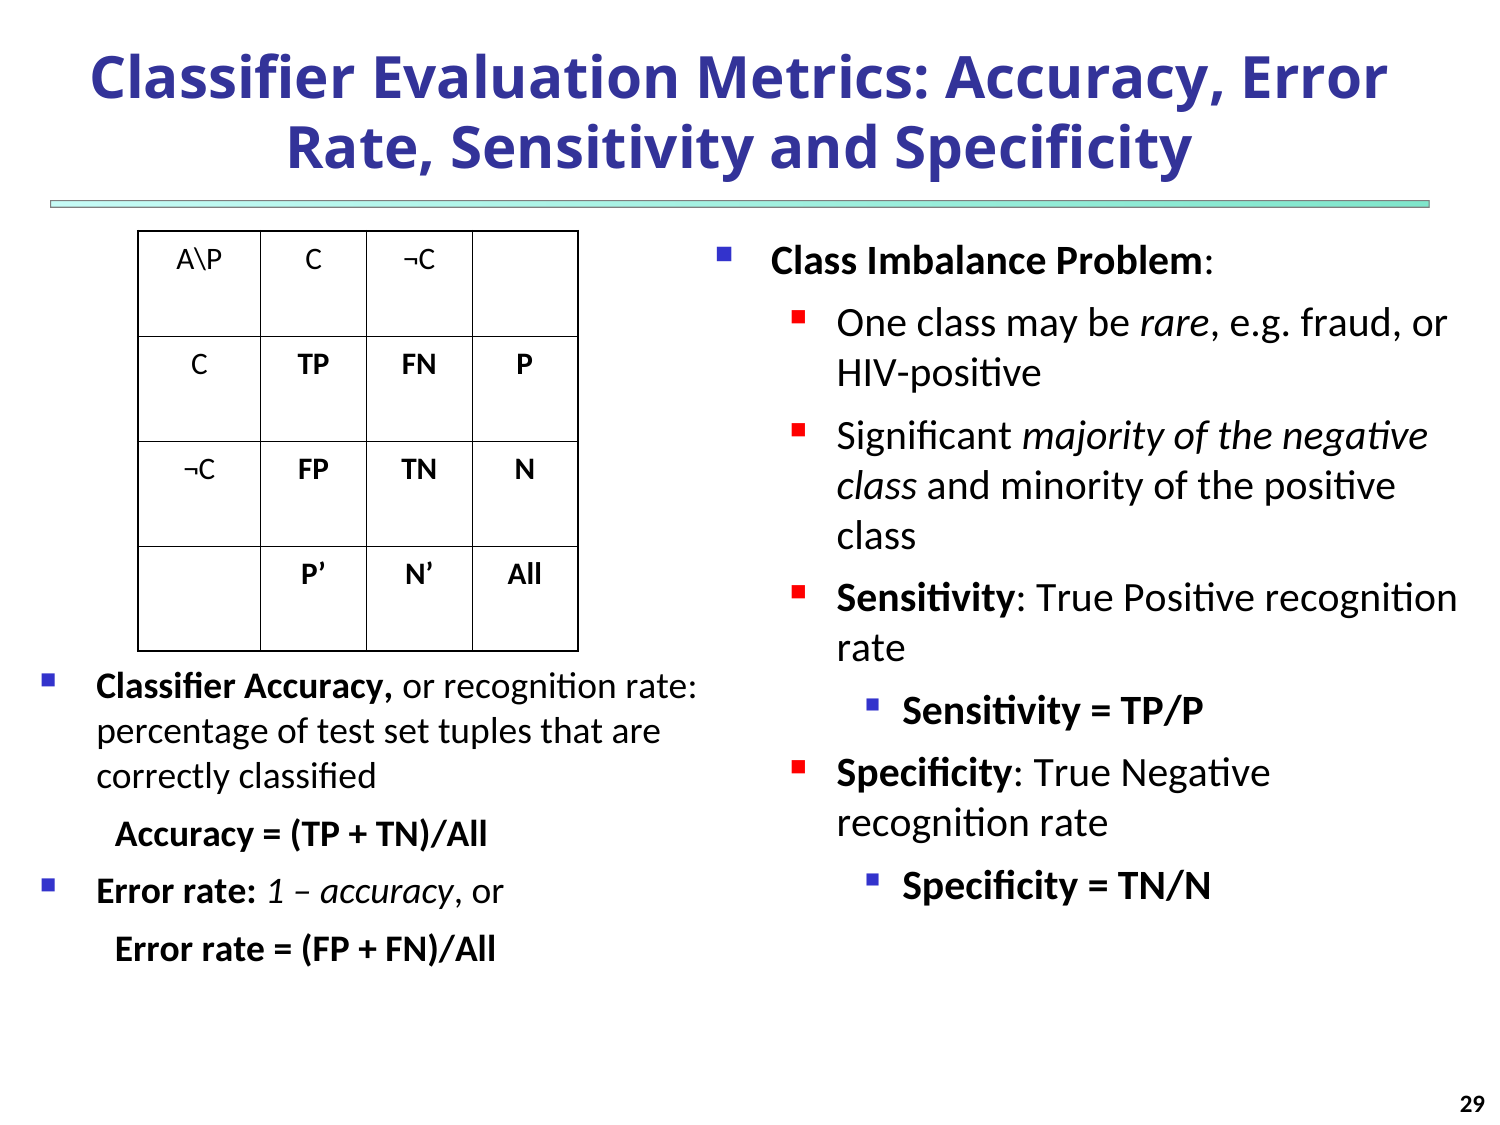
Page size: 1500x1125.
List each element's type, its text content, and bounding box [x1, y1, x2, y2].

table_cell N [473, 442, 577, 546]
text_box <number> [1187, 1062, 1500, 1125]
text_box Class Imbalance Problem: One class may be rare, e.g. fraud, or HIV-positive Significant majority of the negative class and minority of the positive class Sensitivity: True Positive recognition rate Sensitivity = TP/P Specificity: True Negative recognition rate Specificity = TN/N [699, 224, 1476, 1063]
table_cell P [473, 337, 577, 441]
table_cell FN [367, 337, 472, 441]
list Classifier Accuracy, or recognition rate: percentage of test set tuples that are correctly classified Accuracy = (TP + TN)/All Error rate: 1 – accuracy, or Error rate = (FP + FN)/All [24, 653, 801, 1125]
table_header C [261, 232, 366, 336]
table_cell TP [261, 337, 366, 441]
table_cell P’ [261, 547, 366, 650]
table_cell TN [367, 442, 472, 546]
table_cell All [473, 547, 577, 650]
table_header [473, 232, 577, 336]
table_cell FP [261, 442, 366, 546]
table_header A\P [139, 232, 260, 336]
table_header ¬C [367, 232, 472, 336]
table_cell C [139, 337, 260, 441]
table_cell N’ [367, 547, 472, 650]
table_cell ¬C [139, 442, 260, 546]
table_cell [139, 547, 260, 650]
title Classifier Evaluation Metrics: Accuracy, Error Rate, Sensitivity and Specificity [50, 0, 1429, 188]
